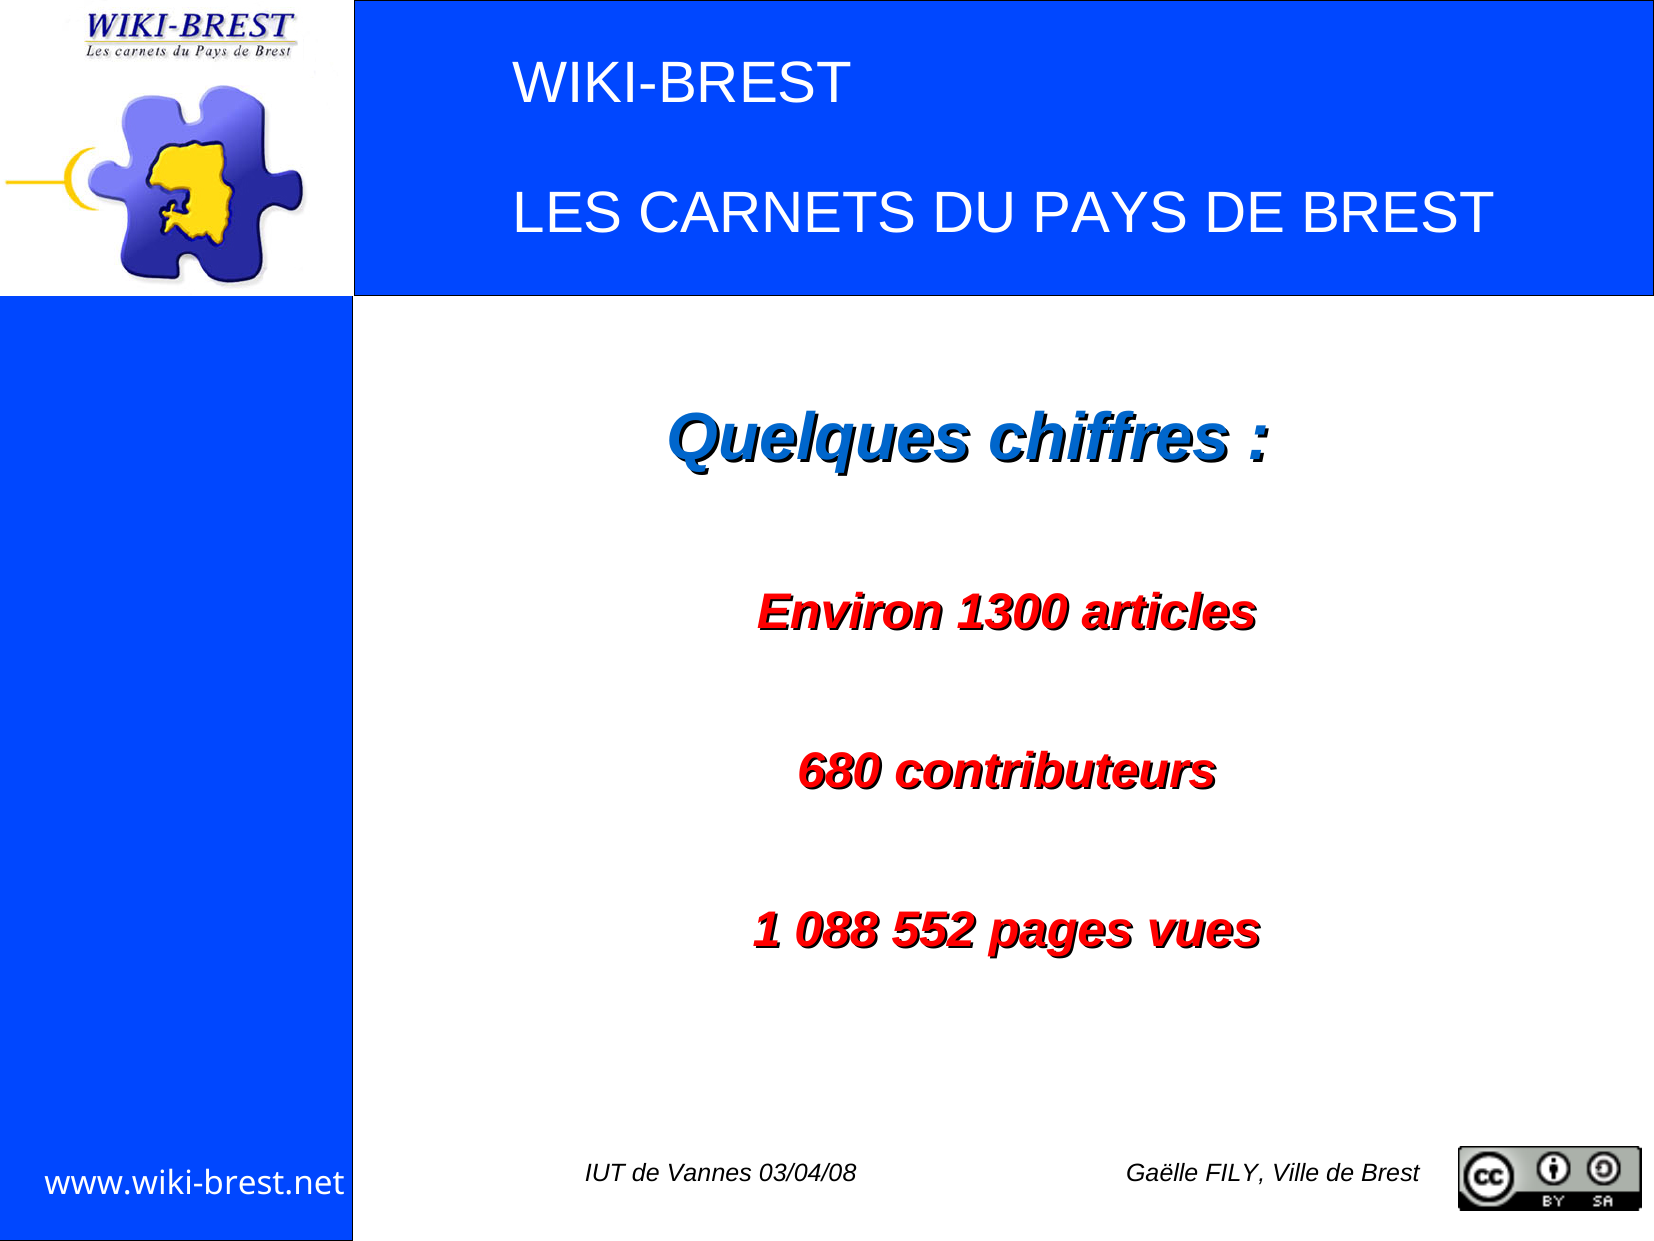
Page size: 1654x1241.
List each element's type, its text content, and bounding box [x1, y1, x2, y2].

picture [0, 0, 354, 296]
list Quelques chiffres : Environ 1300 articles 680 contributeurs 1 088 552 pages vues [295, 295, 1625, 1241]
picture [1625, 1146, 1642, 1211]
